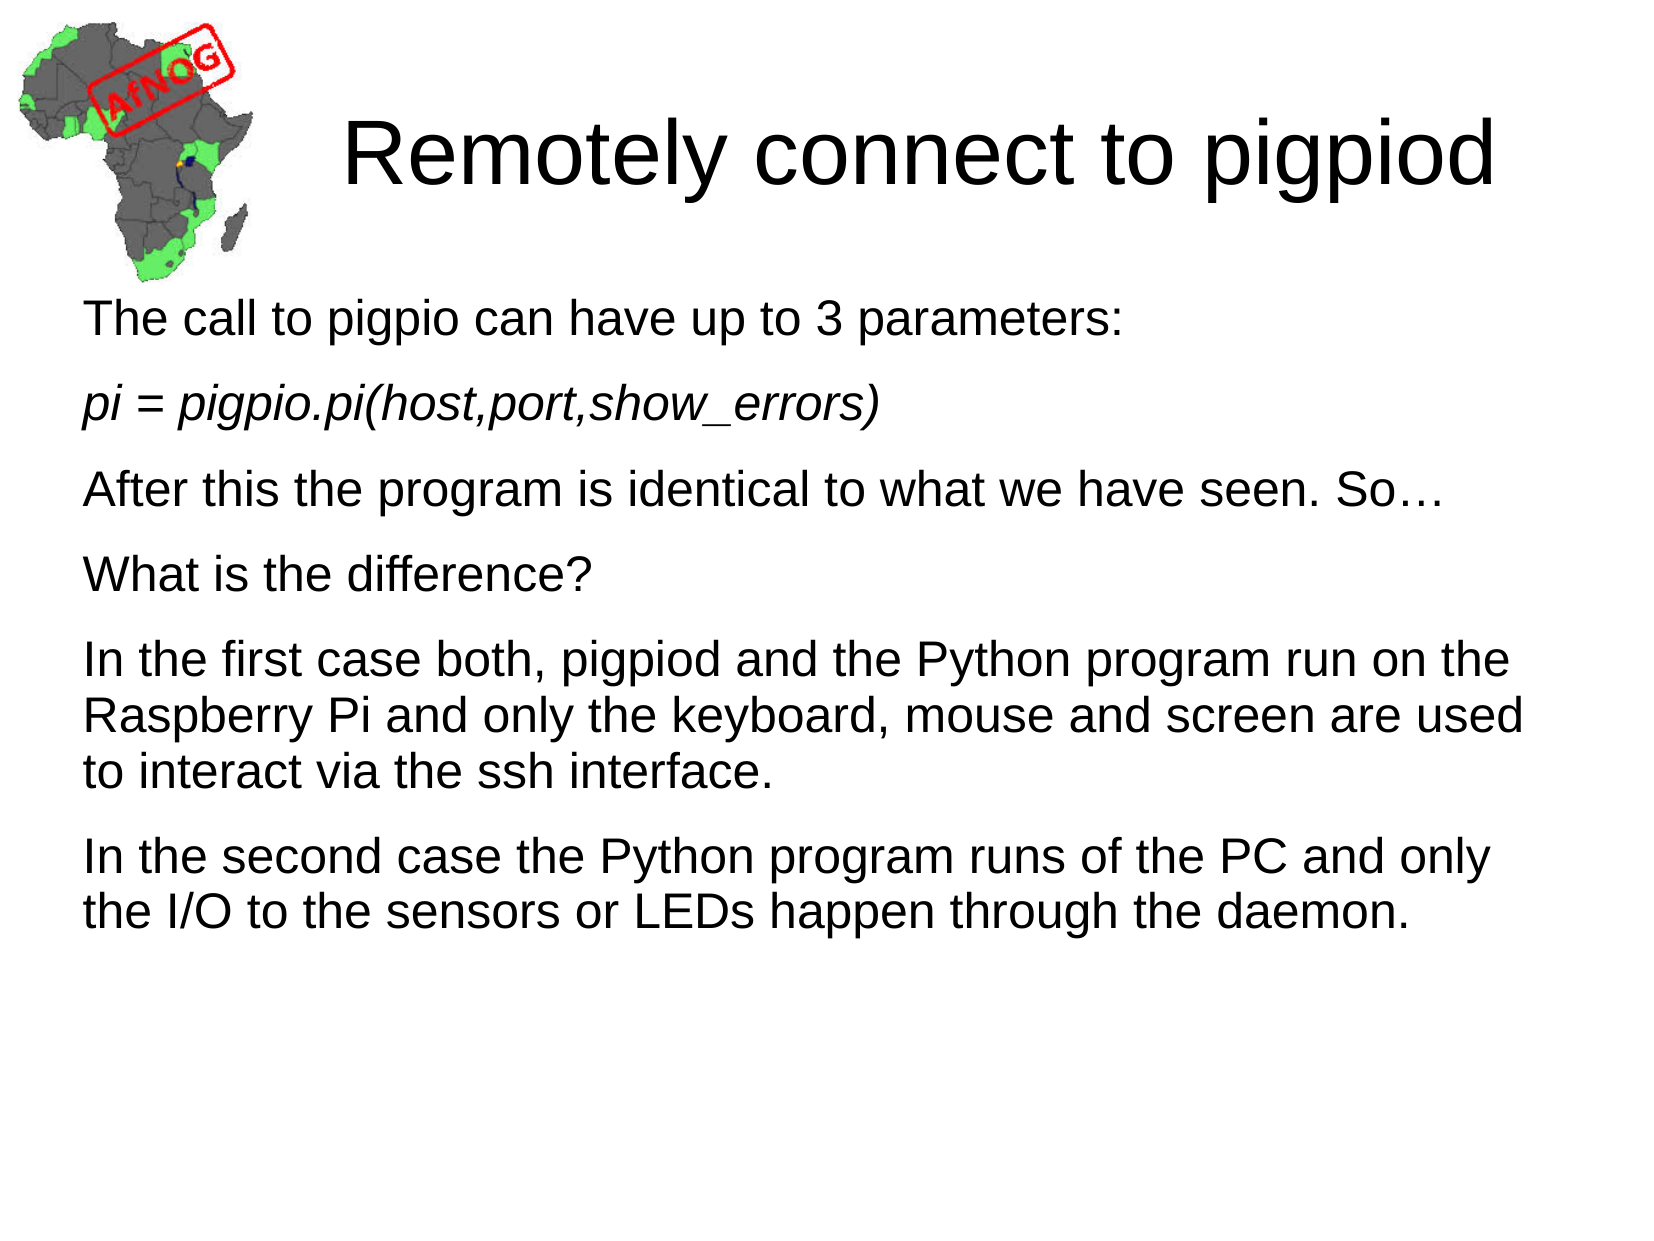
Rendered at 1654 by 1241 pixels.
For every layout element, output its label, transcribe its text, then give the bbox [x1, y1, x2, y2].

list The call to pigpio can have up to 3 parameters: pi = pigpio.pi(host,port,show_errors) After this the program is identical to what we have seen. So… What is the difference? In the first case both, pigpiod and the Python program run on the Raspberry Pi and only the keyboard, mouse and screen are used to interact via the ssh interface. In the second case the Python program runs of the PC and only the I/O to the sensors or LEDs happen through the daemon. [82, 290, 1571, 1126]
picture [9, 0, 259, 291]
title Remotely connect to pigpiod [270, 49, 1571, 257]
